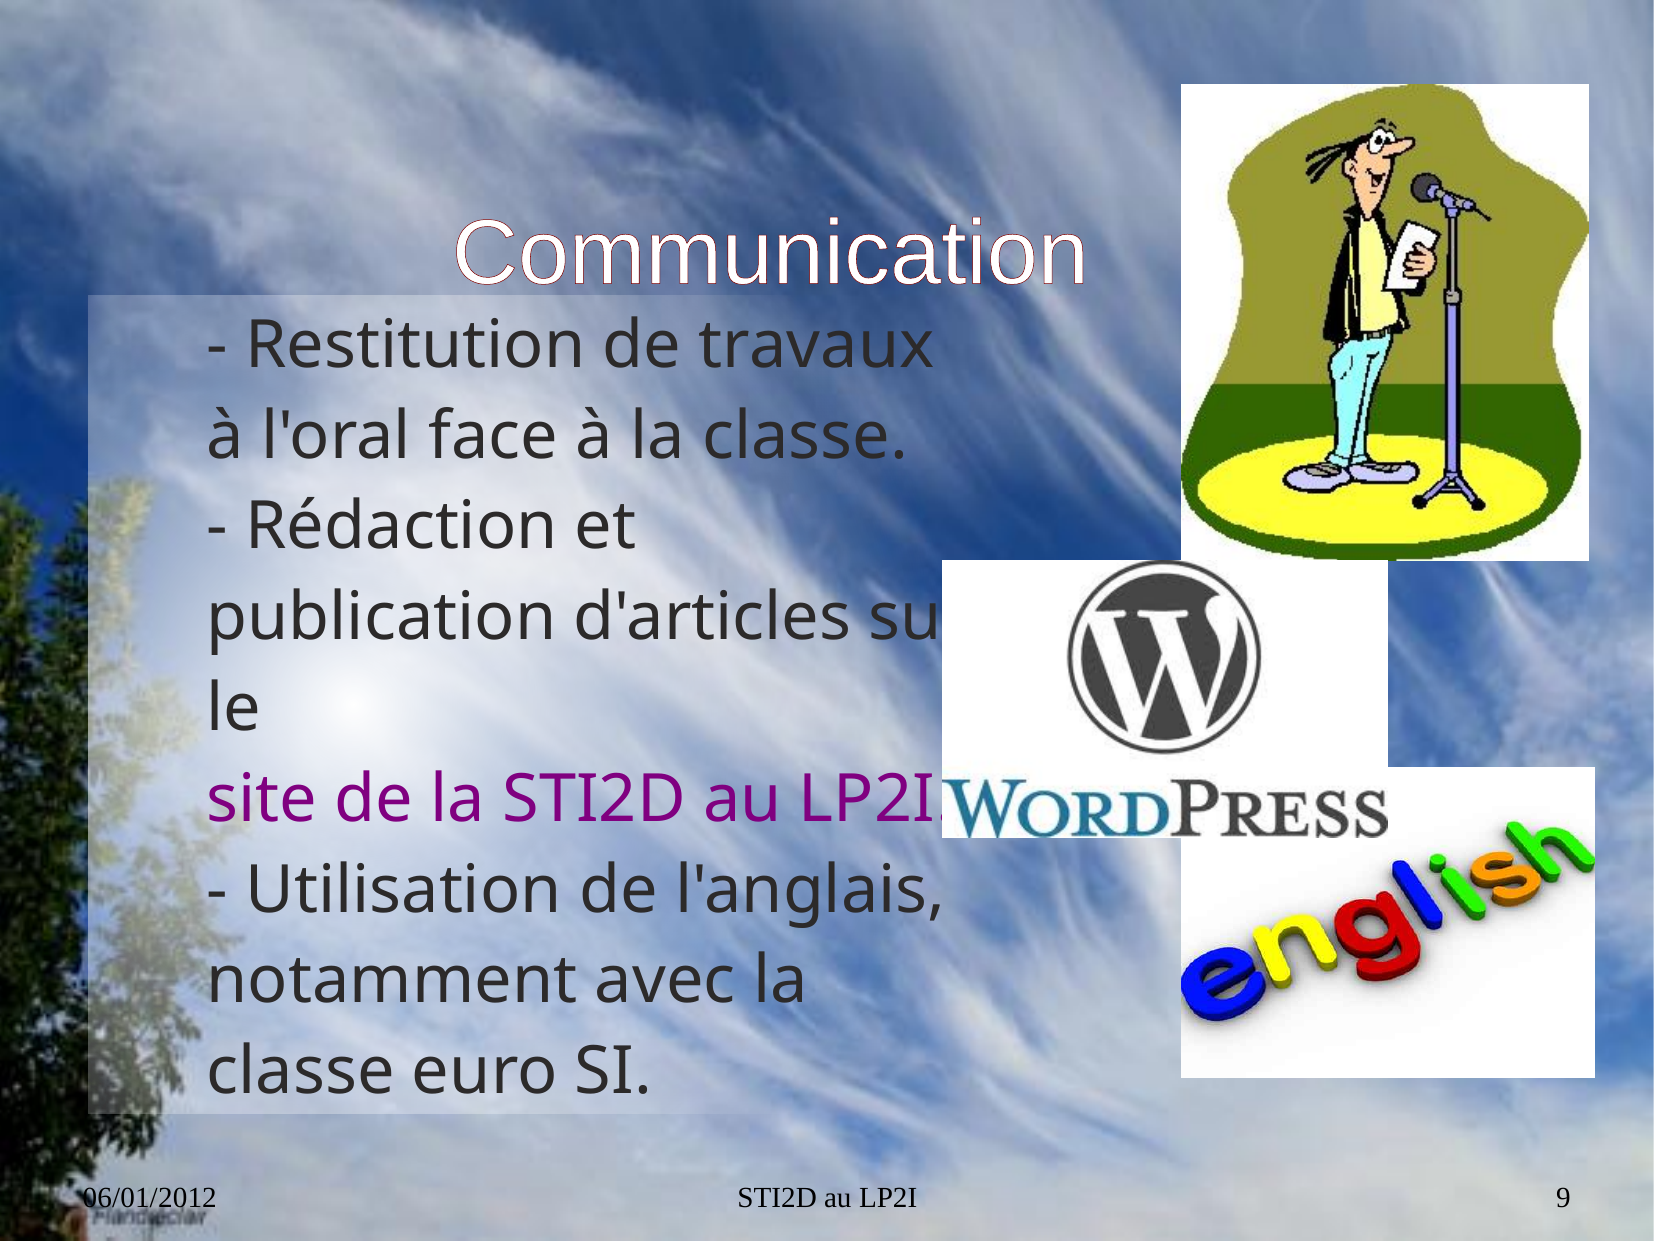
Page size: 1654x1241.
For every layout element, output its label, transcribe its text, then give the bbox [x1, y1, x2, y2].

picture [0, 0, 1654, 1241]
title Communication [442, 162, 1099, 341]
subtitle - Restitution de travaux à l'oral face à la classe. - Rédaction et publication d'articles sur le site de la STI2D au LP2I. - Utilisation de l'anglais, notamment avec la classe euro SI. [88, 295, 975, 1114]
